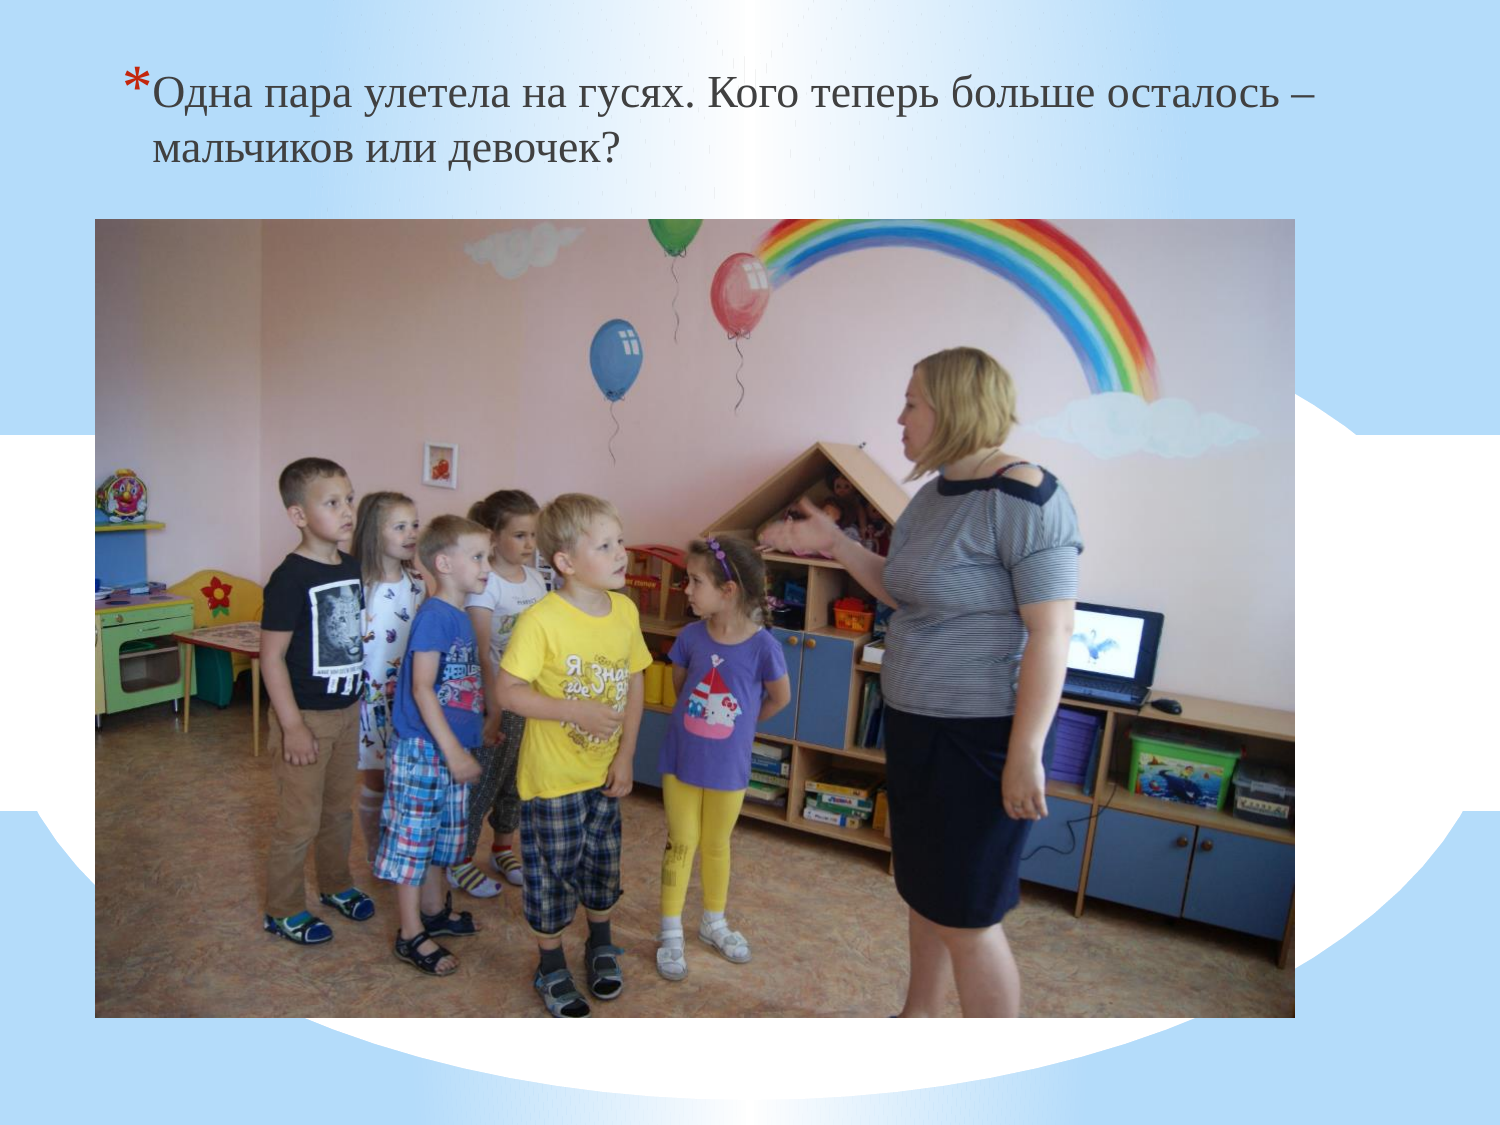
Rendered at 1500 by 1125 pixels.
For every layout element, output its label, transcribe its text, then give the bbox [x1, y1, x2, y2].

list Одна пара улетела на гусях. Кого теперь больше осталось – мальчиков или девочек? [100, 54, 1400, 197]
picture [95, 219, 1295, 1018]
